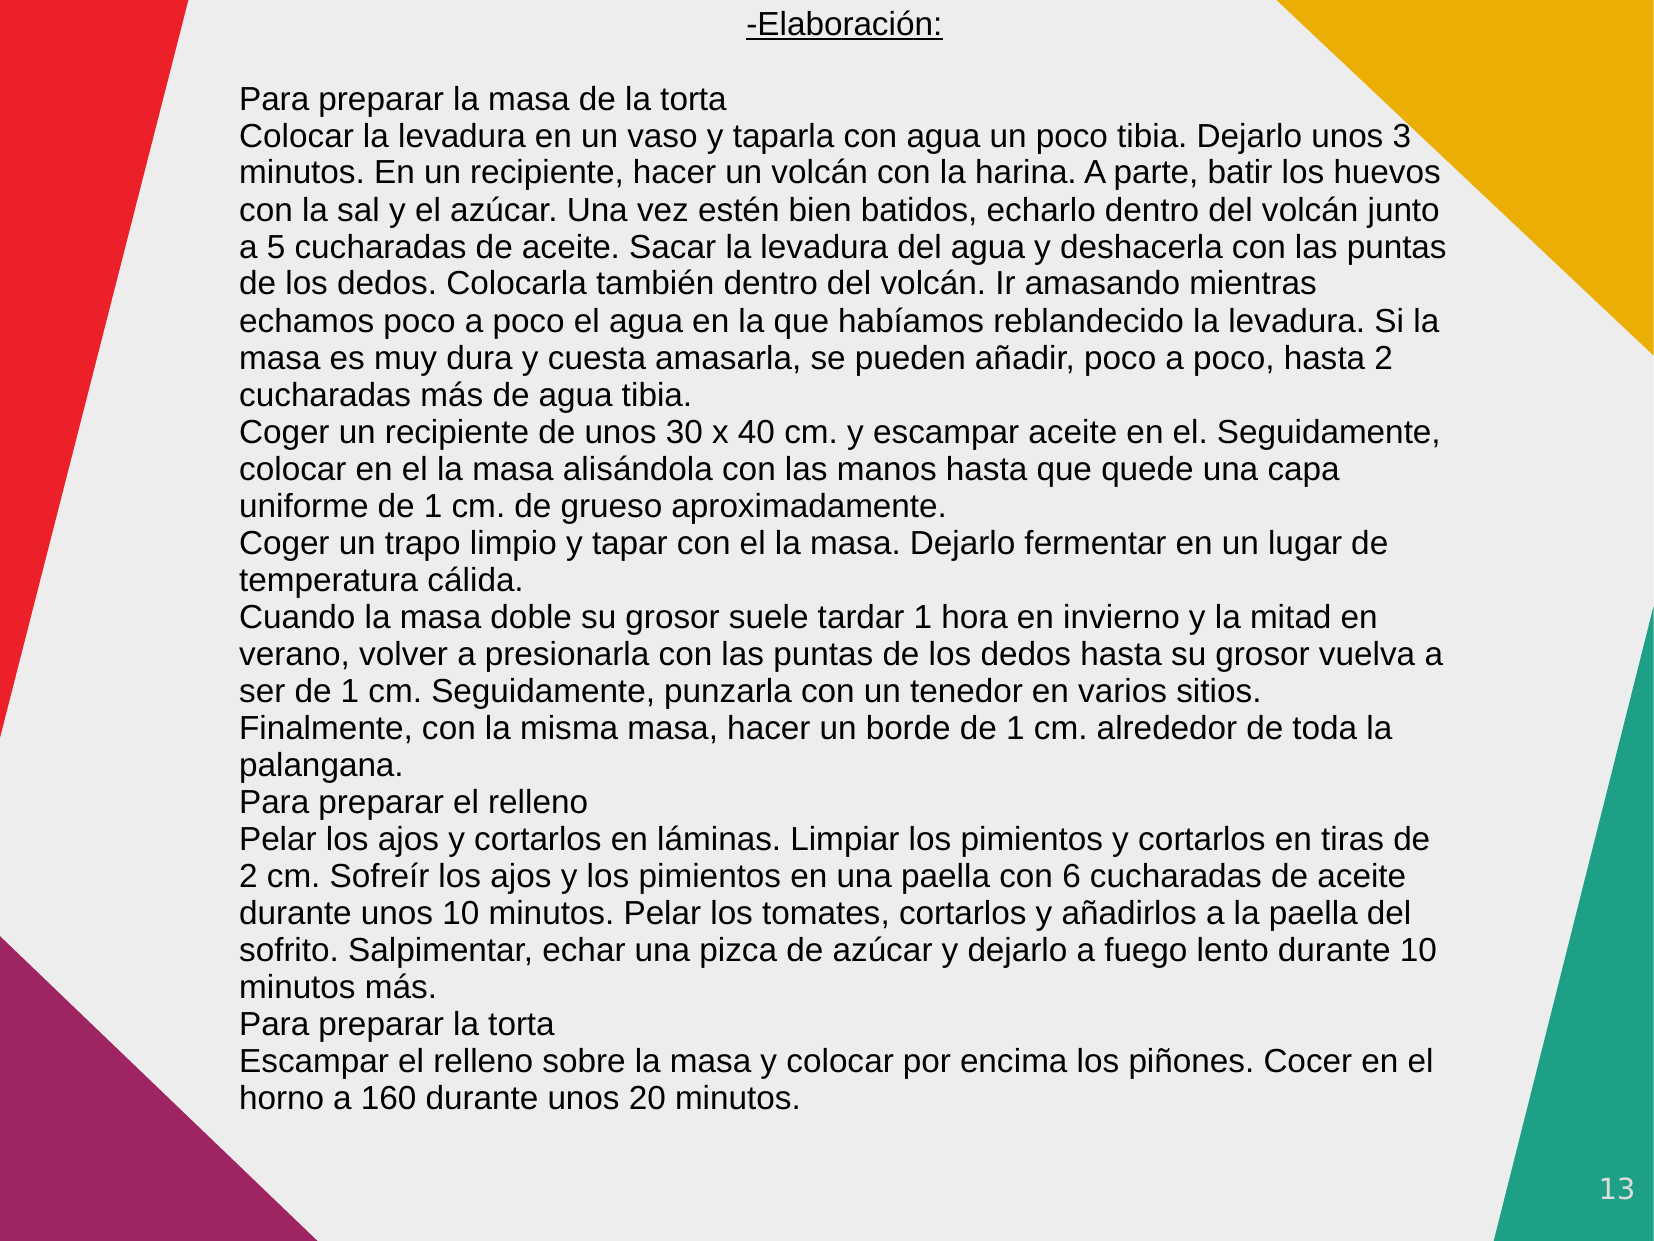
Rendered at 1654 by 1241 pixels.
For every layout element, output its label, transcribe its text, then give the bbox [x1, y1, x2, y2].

text_box -Elaboración: Para preparar la masa de la torta Colocar la levadura en un vaso y taparla con agua un poco tibia. Dejarlo unos 3 minutos. En un recipiente, hacer un volcán con la harina. A parte, batir los huevos con la sal y el azúcar. Una vez estén bien batidos, echarlo dentro del volcán junto a 5 cucharadas de aceite. Sacar la levadura del agua y deshacerla con las puntas de los dedos. Colocarla también dentro del volcán. Ir amasando mientras echamos poco a poco el agua en la que habíamos reblandecido la levadura. Si la masa es muy dura y cuesta amasarla, se pueden añadir, poco a poco, hasta 2 cucharadas más de agua tibia. Coger un recipiente de unos 30 x 40 cm. y escampar aceite en el. Seguidamente, colocar en el la masa alisándola con las manos hasta que quede una capa uniforme de 1 cm. de grueso aproximadamente. Coger un trapo limpio y tapar con el la masa. Dejarlo fermentar en un lugar de temperatura cálida. Cuando la masa doble su grosor suele tardar 1 hora en invierno y la mitad en verano, volver a presionarla con las puntas de los dedos hasta su grosor vuelva a ser de 1 cm. Seguidamente, punzarla con un tenedor en varios sitios. Finalmente, con la misma masa, hacer un borde de 1 cm. alrededor de toda la palangana. Para preparar el relleno Pelar los ajos y cortarlos en láminas. Limpiar los pimientos y cortarlos en tiras de 2 cm. Sofreír los ajos y los pimientos en una paella con 6 cucharadas de aceite durante unos 10 minutos. Pelar los tomates, cortarlos y añadirlos a la paella del sofrito. Salpimentar, echar una pizca de azúcar y dejarlo a fuego lento durante 10 minutos más. Para preparar la torta Escampar el relleno sobre la masa y colocar por encima los piñones. Cocer en el horno a 160 durante unos 20 minutos. [224, 0, 1465, 1241]
